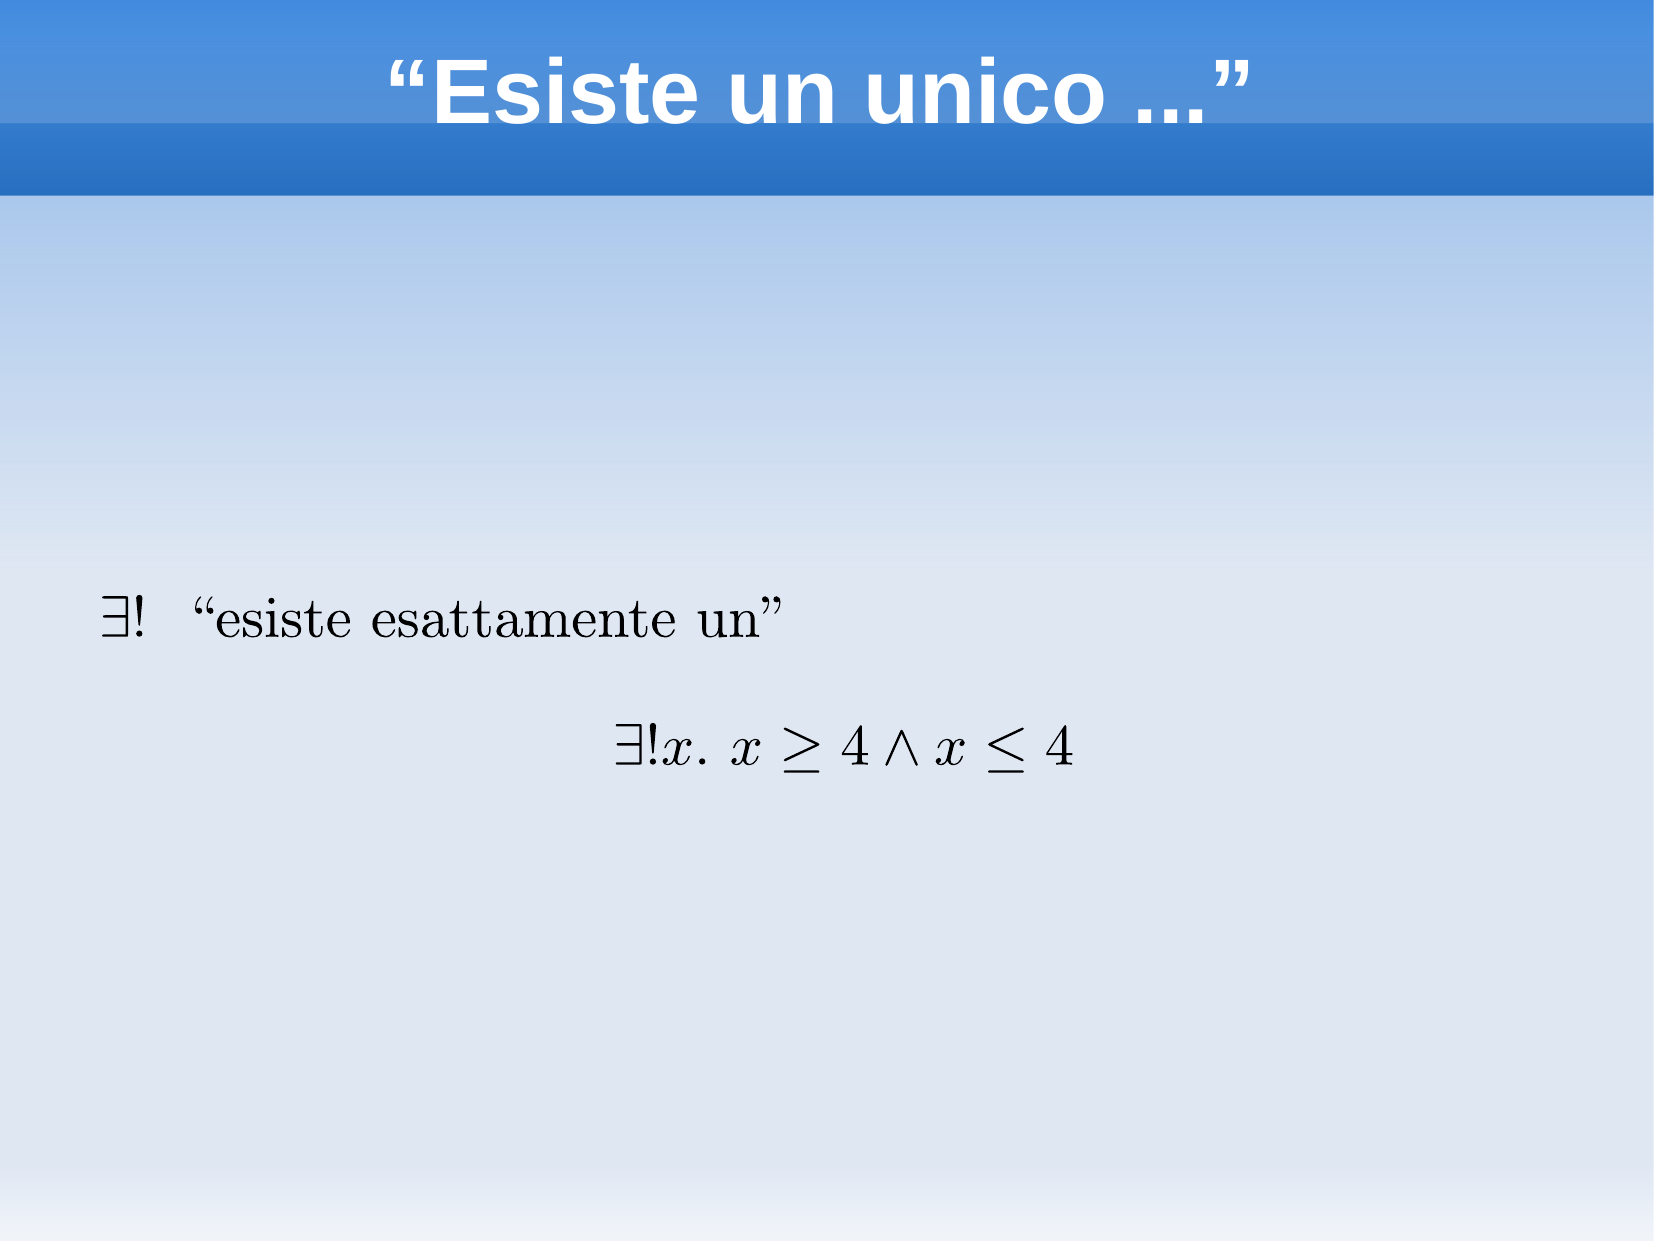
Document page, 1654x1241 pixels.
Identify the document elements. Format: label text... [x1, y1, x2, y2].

title “Esiste un unico ...” [76, 0, 1565, 196]
picture [0, 0, 1654, 1241]
text_box [98, 594, 1074, 773]
